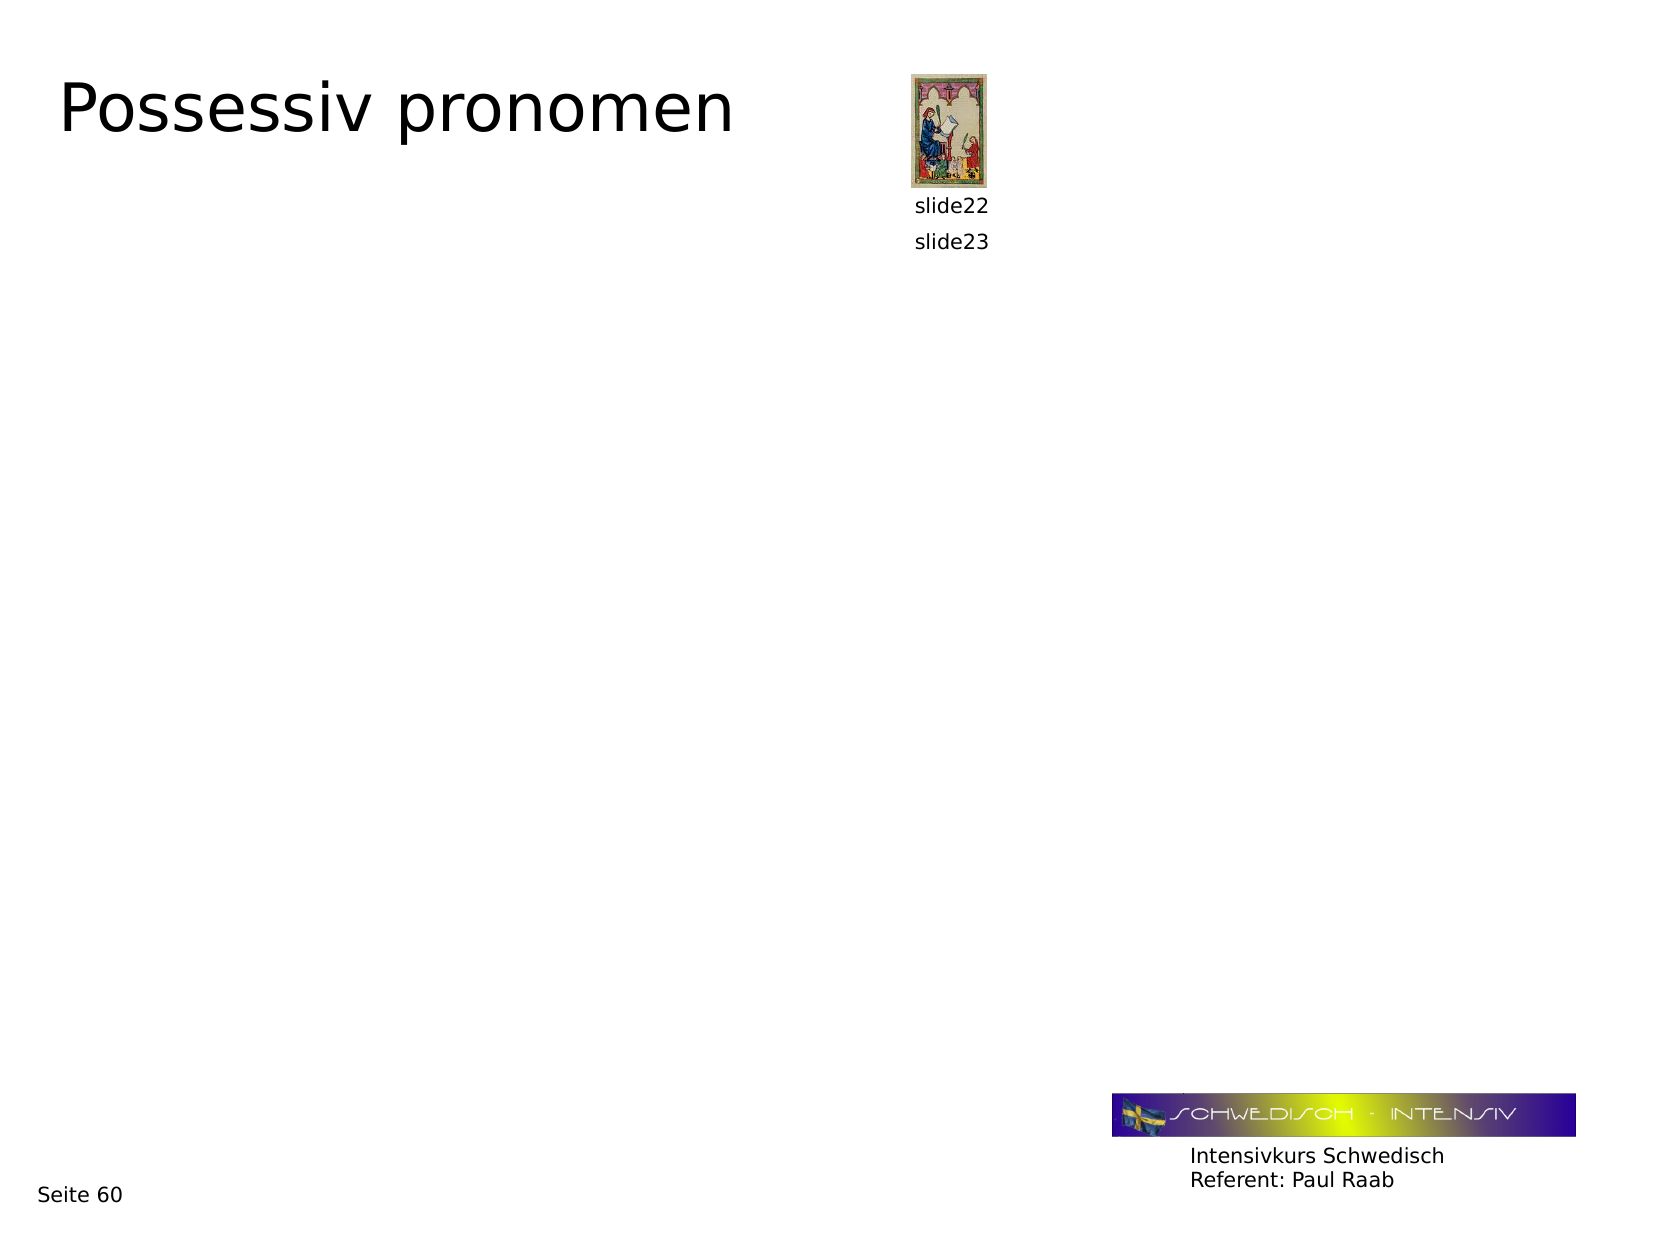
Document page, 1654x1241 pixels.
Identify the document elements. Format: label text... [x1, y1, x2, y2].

picture [1112, 1093, 1576, 1137]
picture [911, 74, 987, 187]
text_box slide22 [900, 187, 1025, 222]
text_box Possessiv pronomen [43, 62, 901, 155]
text_box slide23 [900, 222, 1025, 262]
